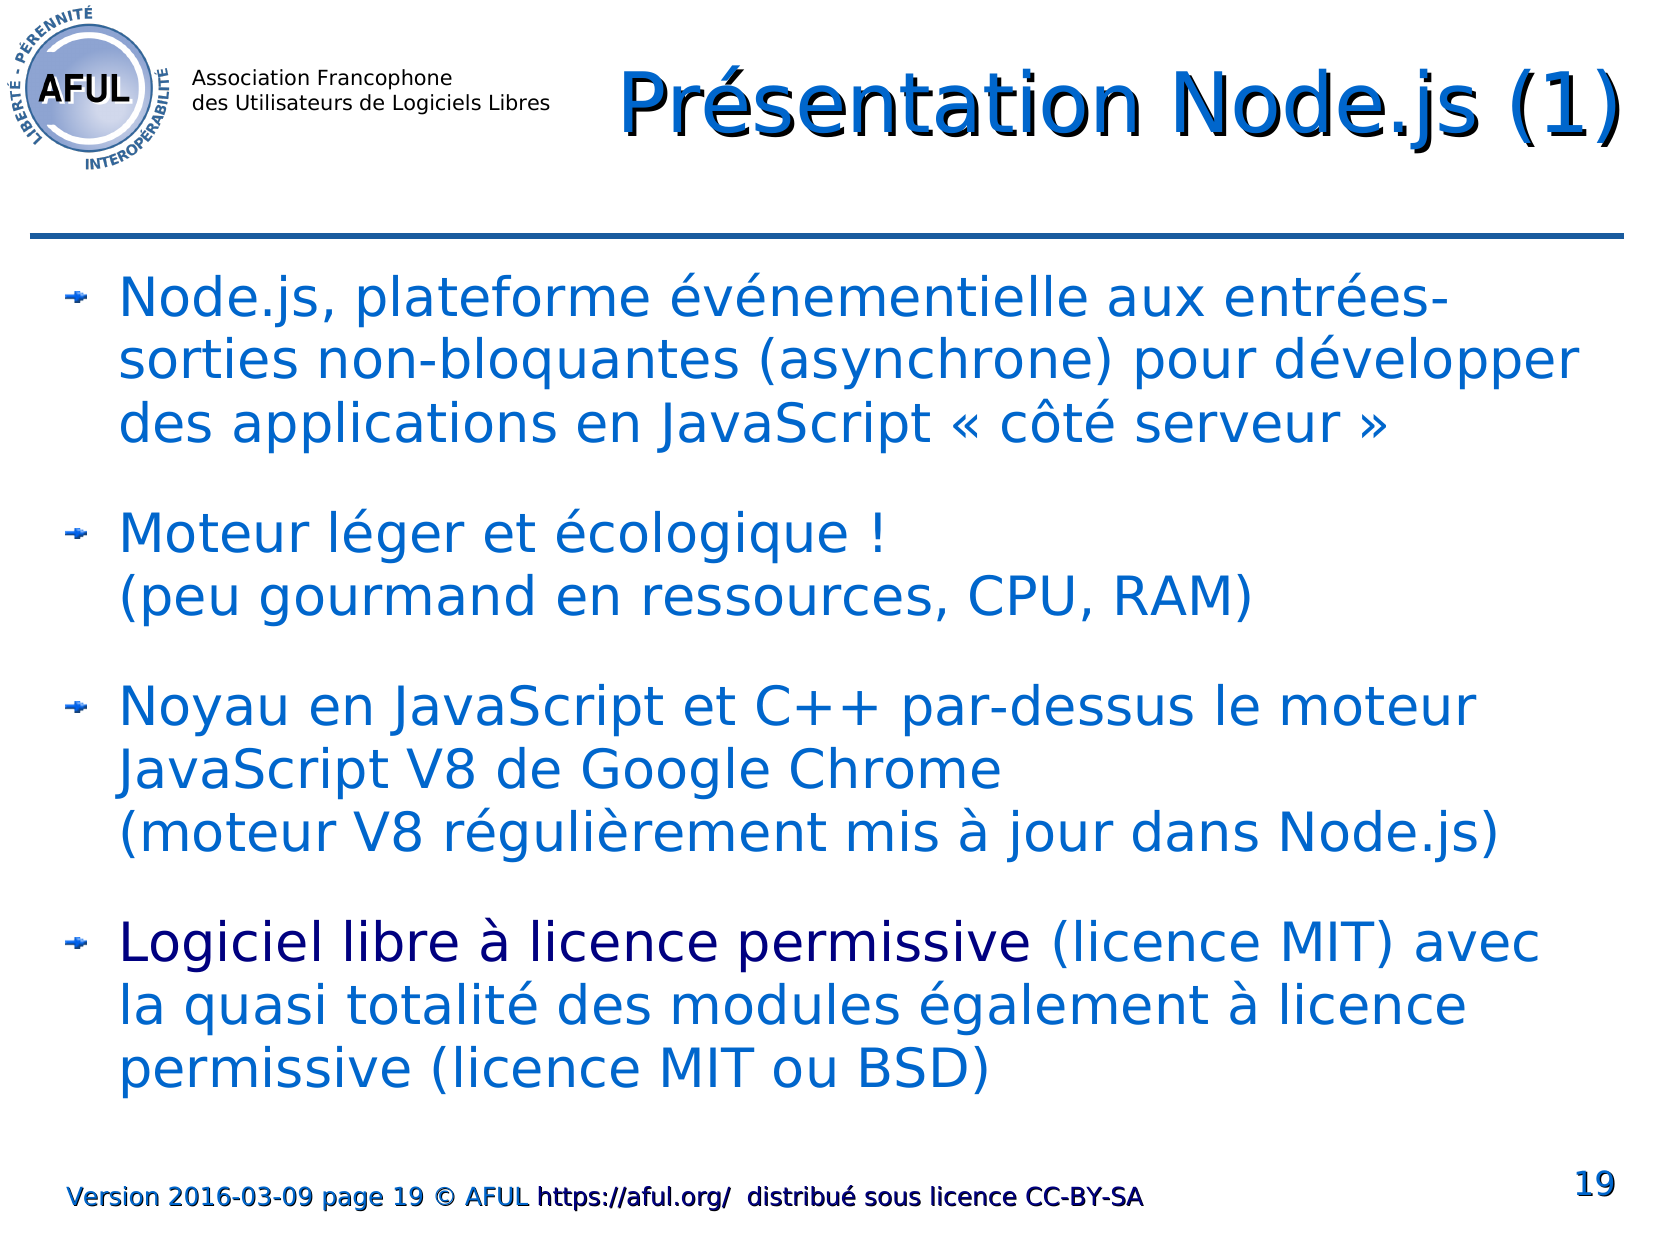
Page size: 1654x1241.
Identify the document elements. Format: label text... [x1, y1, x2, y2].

title Présentation Node.js (1) [501, 0, 1625, 207]
list Node.js, plateforme événementielle aux entrées-sorties non-bloquantes (asynchrone) pour développer des applications en JavaScript « côté serveur » Moteur léger et écologique ! (peu gourmand en ressources, CPU, RAM) Noyau en JavaScript et C++ par-dessus le moteur JavaScript V8 de Google Chrome (moteur V8 régulièrement mis à jour dans Node.js) Logiciel libre à licence permissive (licence MIT) avec la quasi totalité des modules également à licence permissive (licence MIT ou BSD) [47, 265, 1595, 1211]
picture [0, 0, 178, 178]
